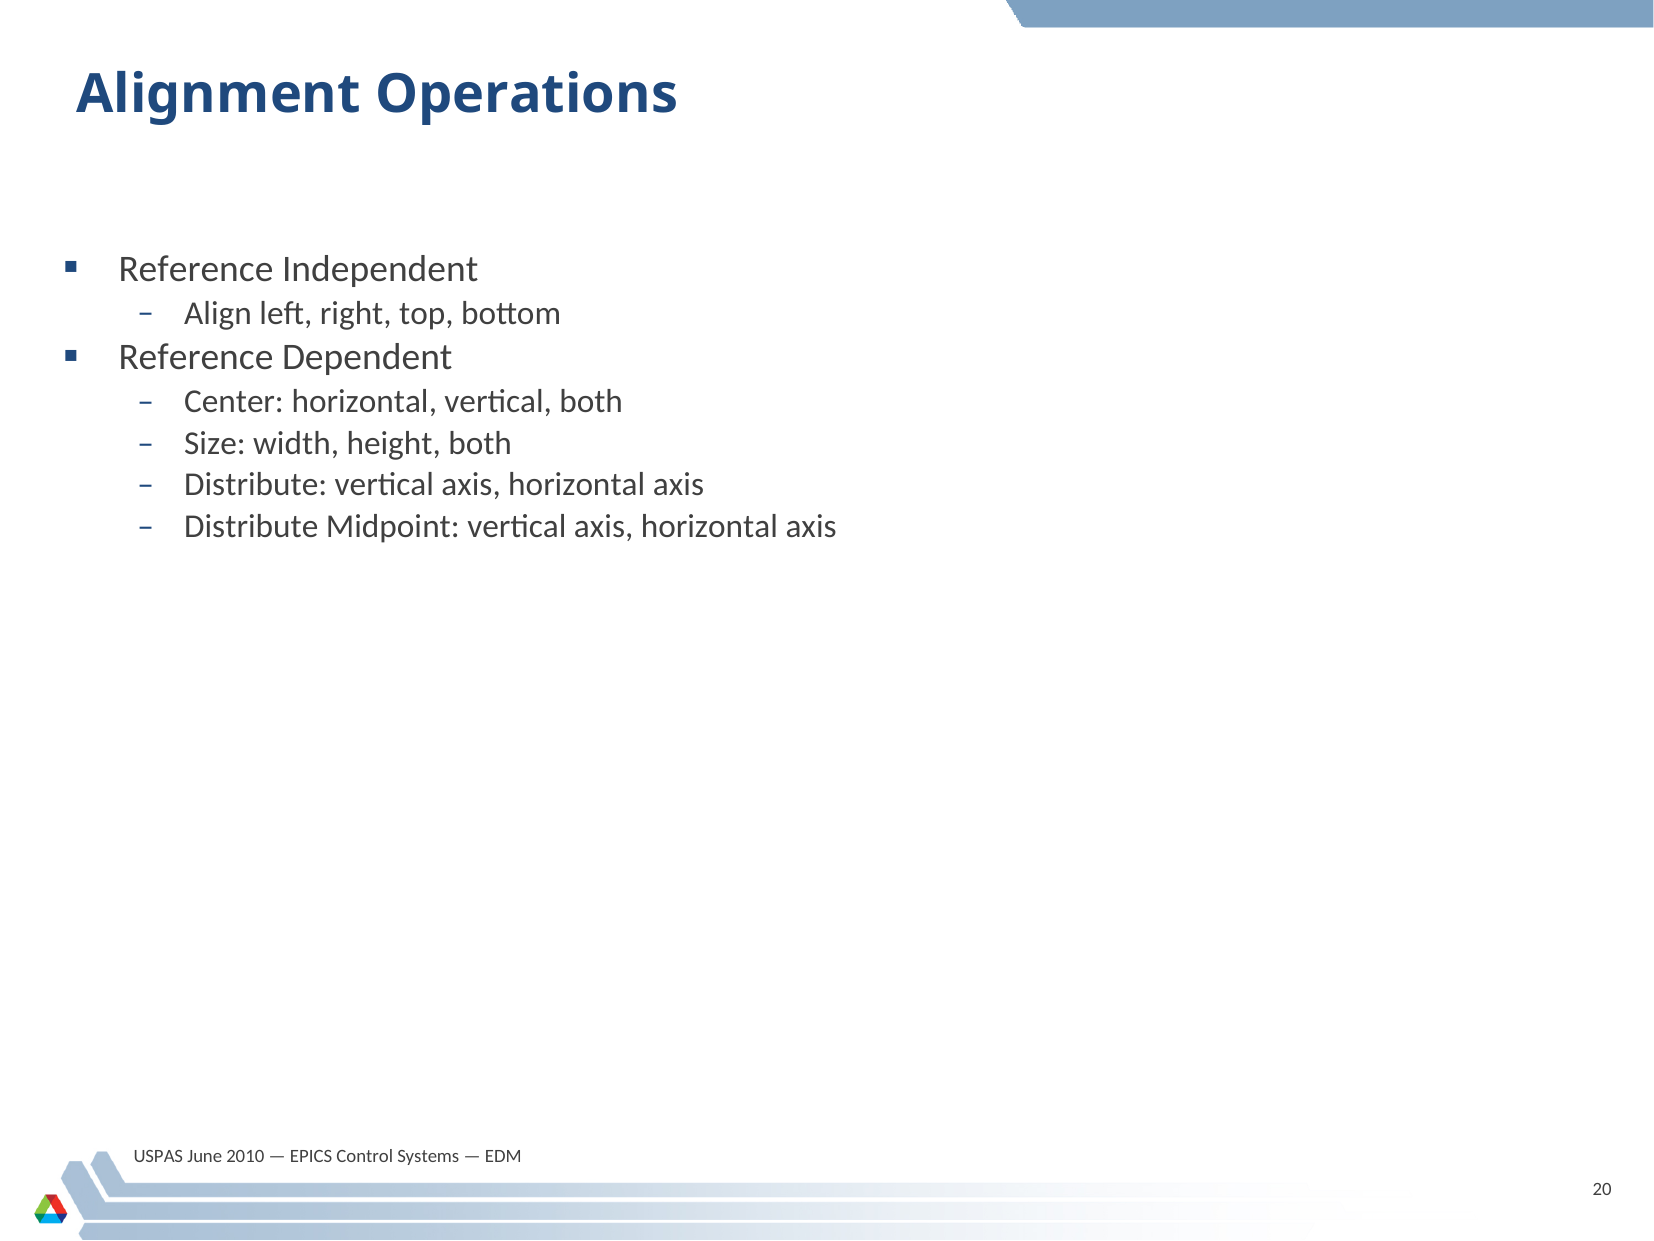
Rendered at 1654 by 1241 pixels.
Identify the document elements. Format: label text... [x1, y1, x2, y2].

list Reference Independent Align left, right, top, bottom Reference Dependent Center: horizontal, vertical, both Size: width, height, both Distribute: vertical axis, horizontal axis Distribute Midpoint: vertical axis, horizontal axis [62, 253, 1498, 799]
picture [0, 1143, 1654, 1240]
title Alignment Operations [61, 39, 1500, 143]
picture [0, 0, 1654, 29]
